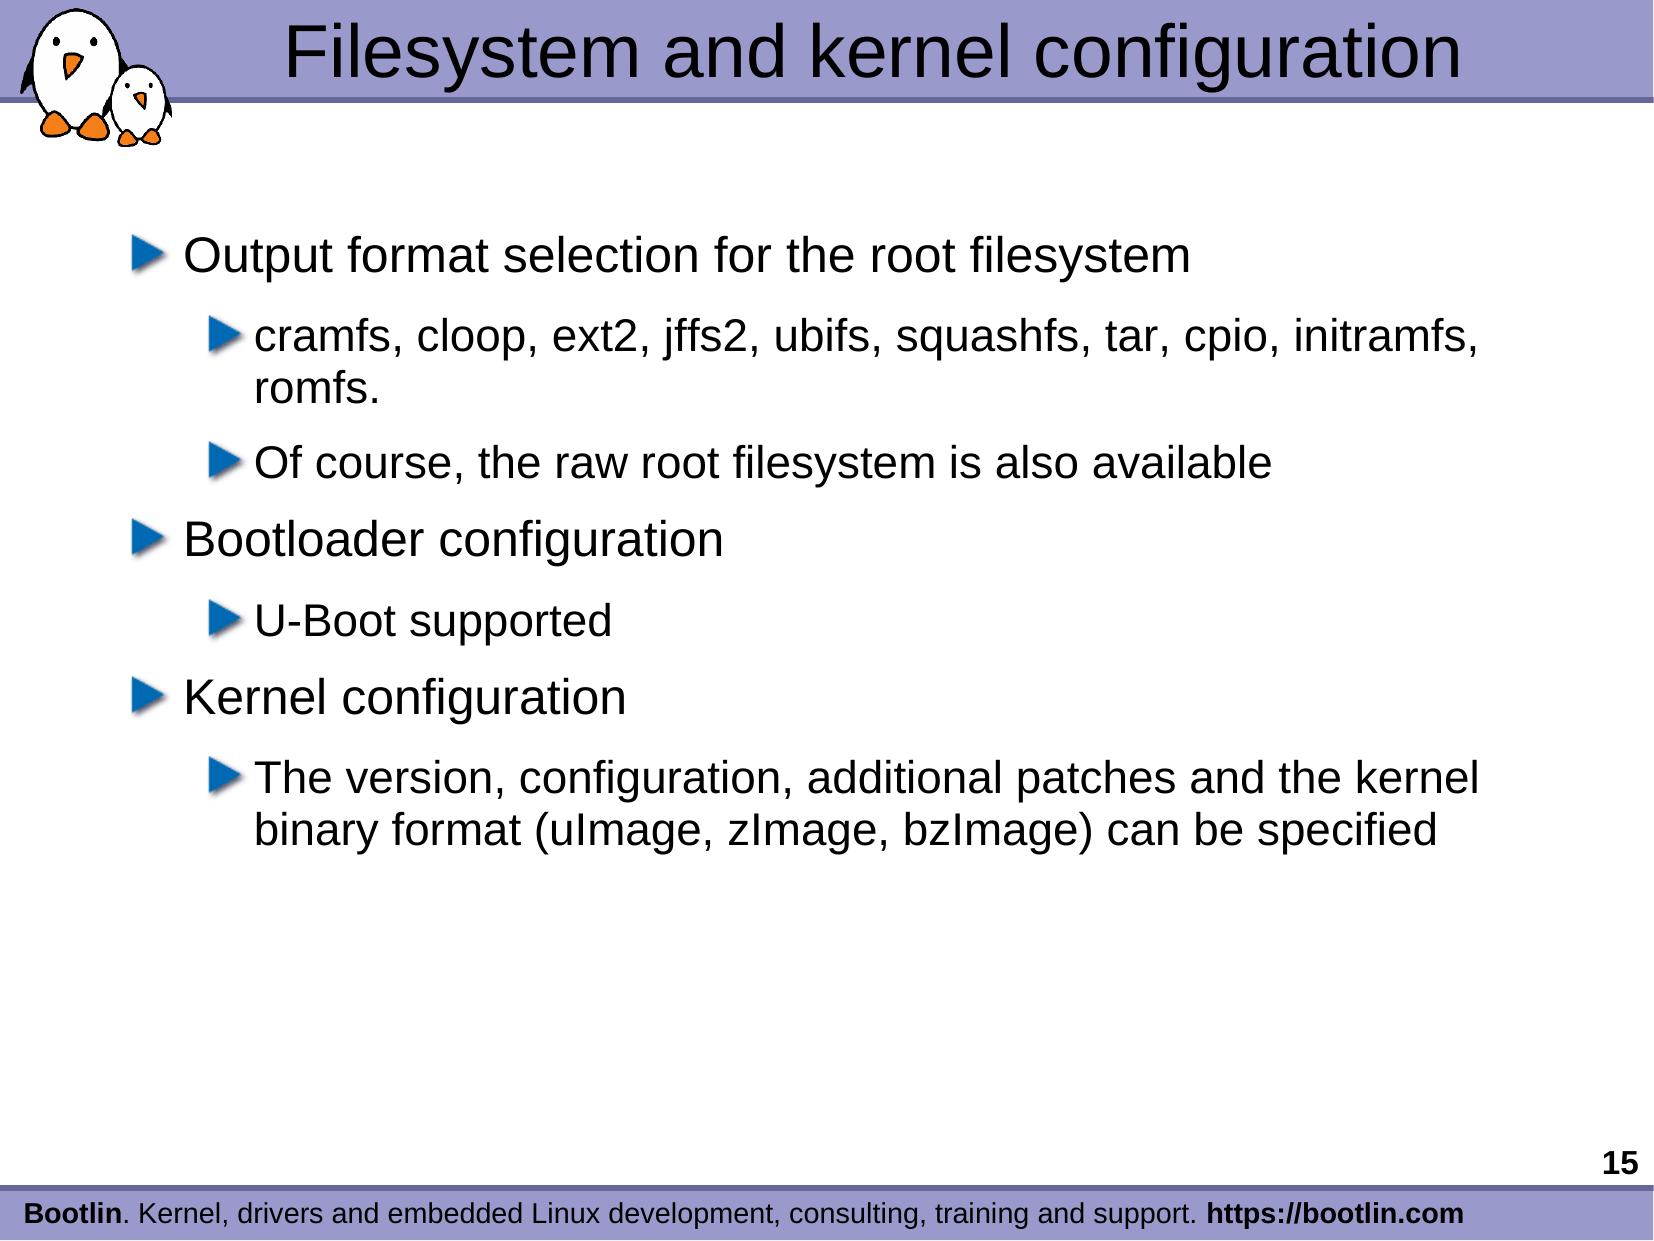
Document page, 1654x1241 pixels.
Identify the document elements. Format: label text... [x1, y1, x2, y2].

picture [20, 8, 172, 147]
list Output format selection for the root filesystem cramfs, cloop, ext2, jffs2, ubifs, squashfs, tar, cpio, initramfs, romfs. Of course, the raw root filesystem is also available Bootloader configuration U-Boot supported Kernel configuration The version, configuration, additional patches and the kernel binary format (uImage, zImage, bzImage) can be specified [112, 227, 1525, 1078]
title Filesystem and kernel configuration [197, 5, 1551, 97]
